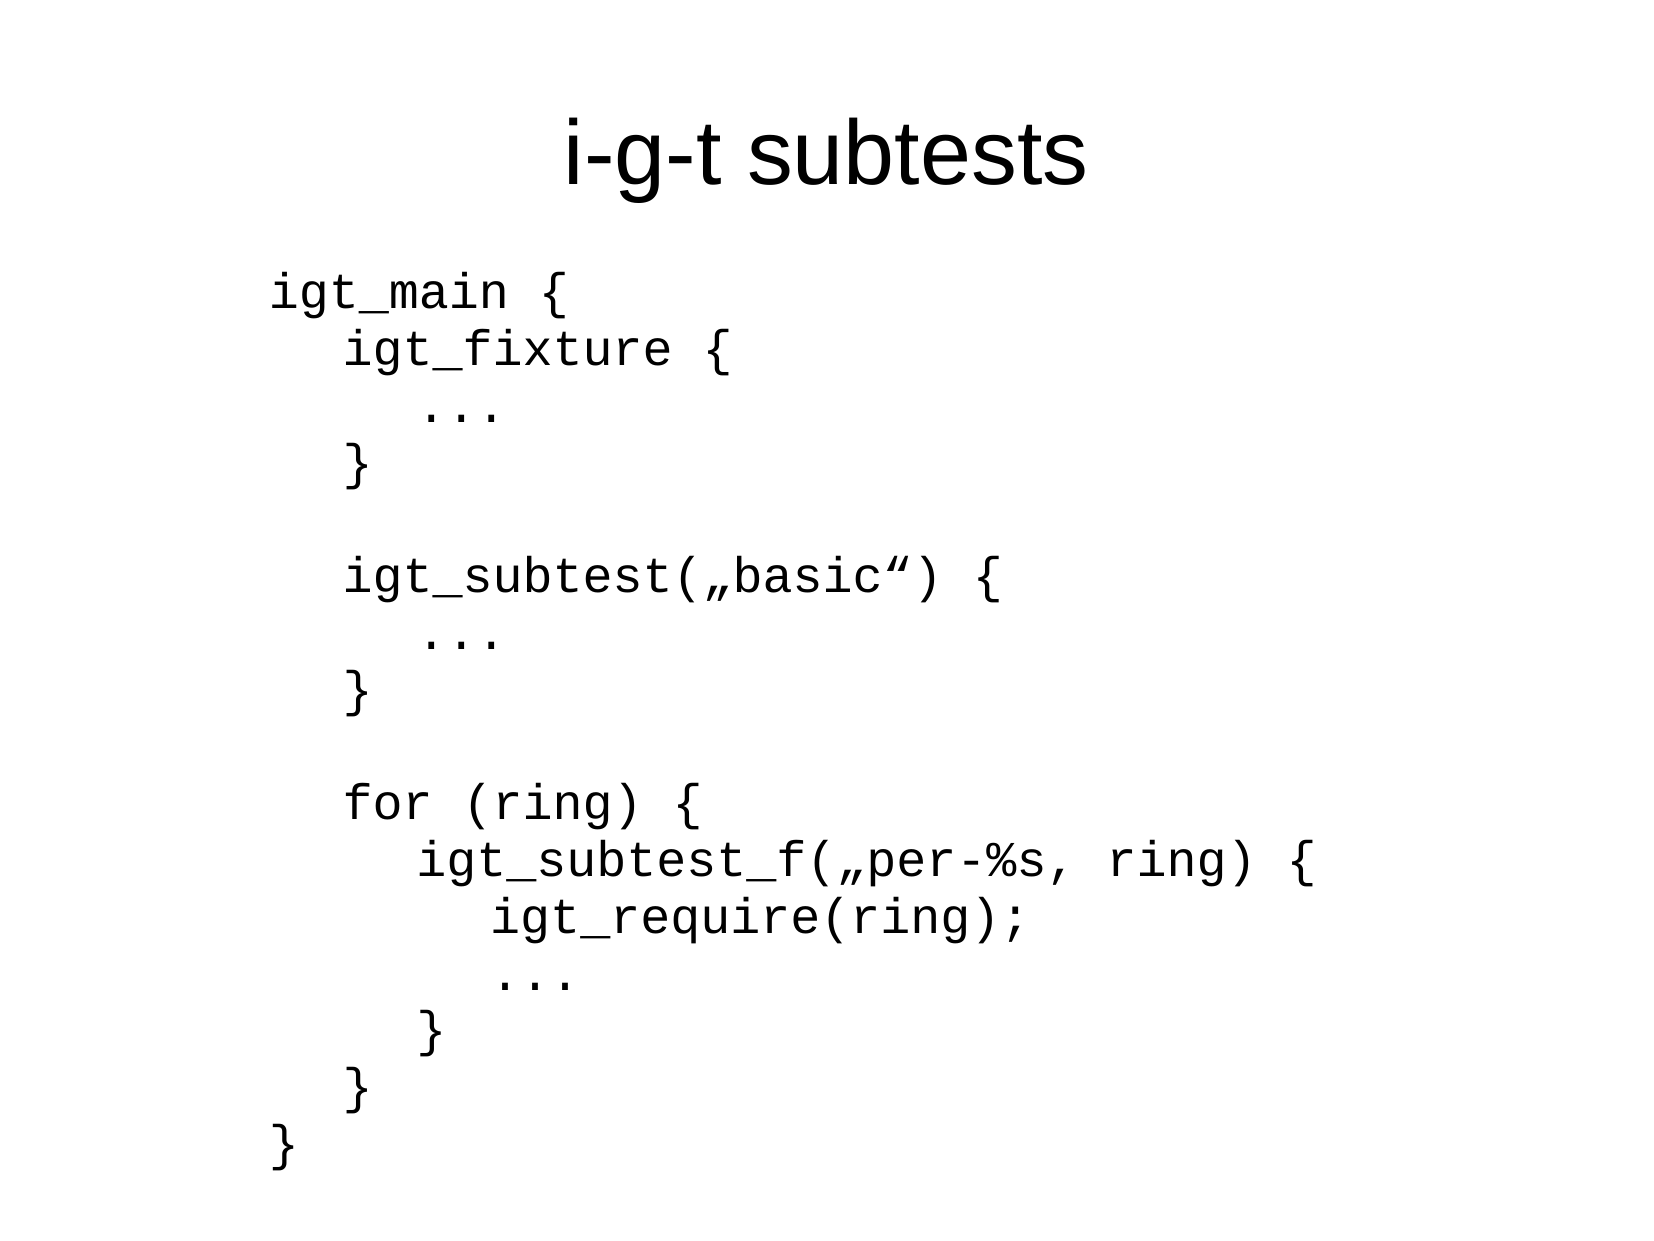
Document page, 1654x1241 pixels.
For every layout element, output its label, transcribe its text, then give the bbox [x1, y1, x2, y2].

title i-g-t subtests [82, 49, 1571, 257]
text_box igt_main { igt_fixture { ... } igt_subtest(„basic“) { ... } for (ring) { igt_subtest_f(„per-%s, ring) { igt_require(ring); ... } } } [253, 259, 1332, 1183]
